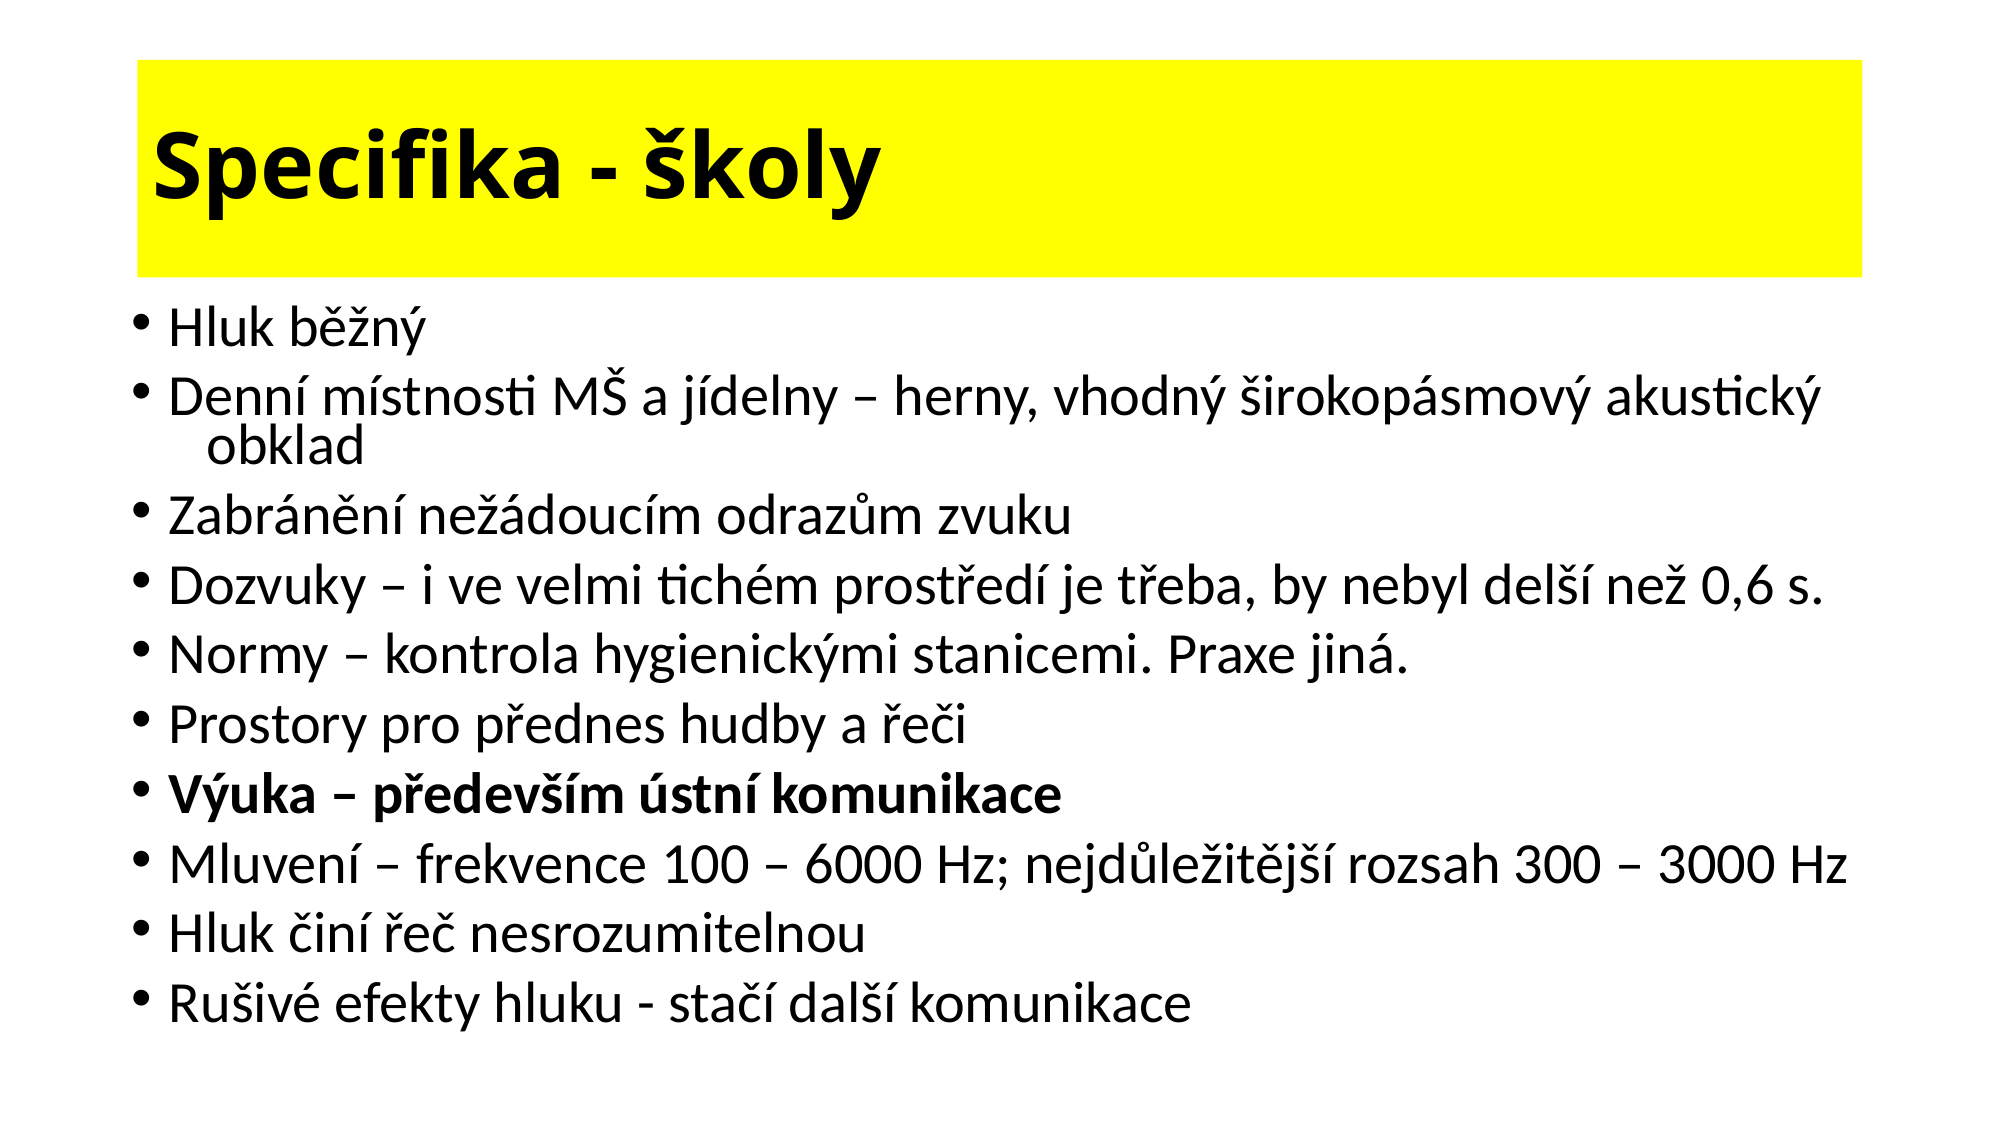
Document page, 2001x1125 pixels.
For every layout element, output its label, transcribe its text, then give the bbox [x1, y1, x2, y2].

title Specifika - školy [137, 59, 1863, 278]
list Hluk běžný Denní místnosti MŠ a jídelny – herny, vhodný širokopásmový akustický obklad Zabránění nežádoucím odrazům zvuku Dozvuky – i ve velmi tichém prostředí je třeba, by nebyl delší než 0,6 s. Normy – kontrola hygienickými stanicemi. Praxe jiná. Prostory pro přednes hudby a řeči Výuka – především ústní komunikace Mluvení – frekvence 100 – 6000 Hz; nejdůležitější rozsah 300 – 3000 Hz Hluk činí řeč nesrozumitelnou Rušivé efekty hluku - stačí další komunikace [116, 299, 1886, 1079]
